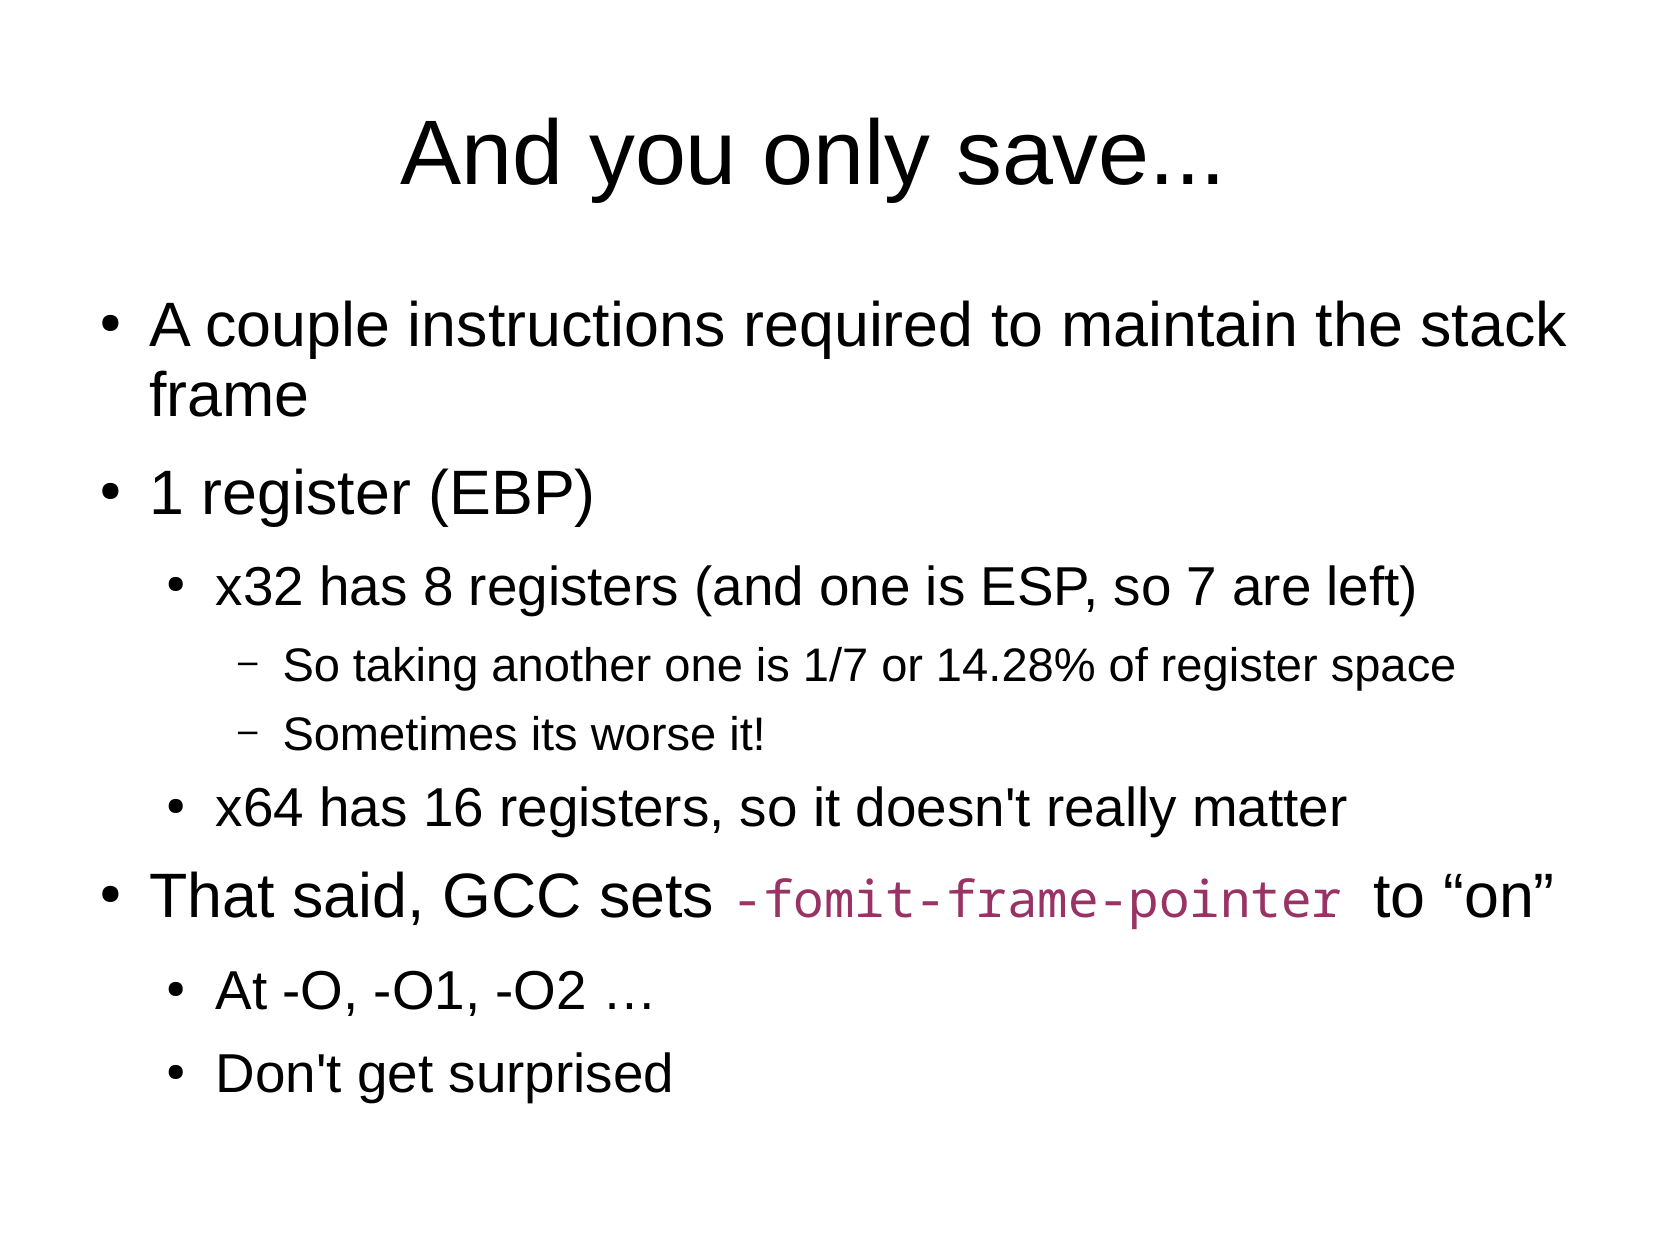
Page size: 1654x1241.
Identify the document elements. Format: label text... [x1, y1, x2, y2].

list A couple instructions required to maintain the stack frame 1 register (EBP) x32 has 8 registers (and one is ESP, so 7 are left) So taking another one is 1/7 or 14.28% of register space Sometimes its worse it! x64 has 16 registers, so it doesn't really matter That said, GCC sets -fomit-frame-pointer to “on” At -O, -O1, -O2 … Don't get surprised [82, 290, 1571, 1126]
title And you only save... [82, 49, 1571, 257]
